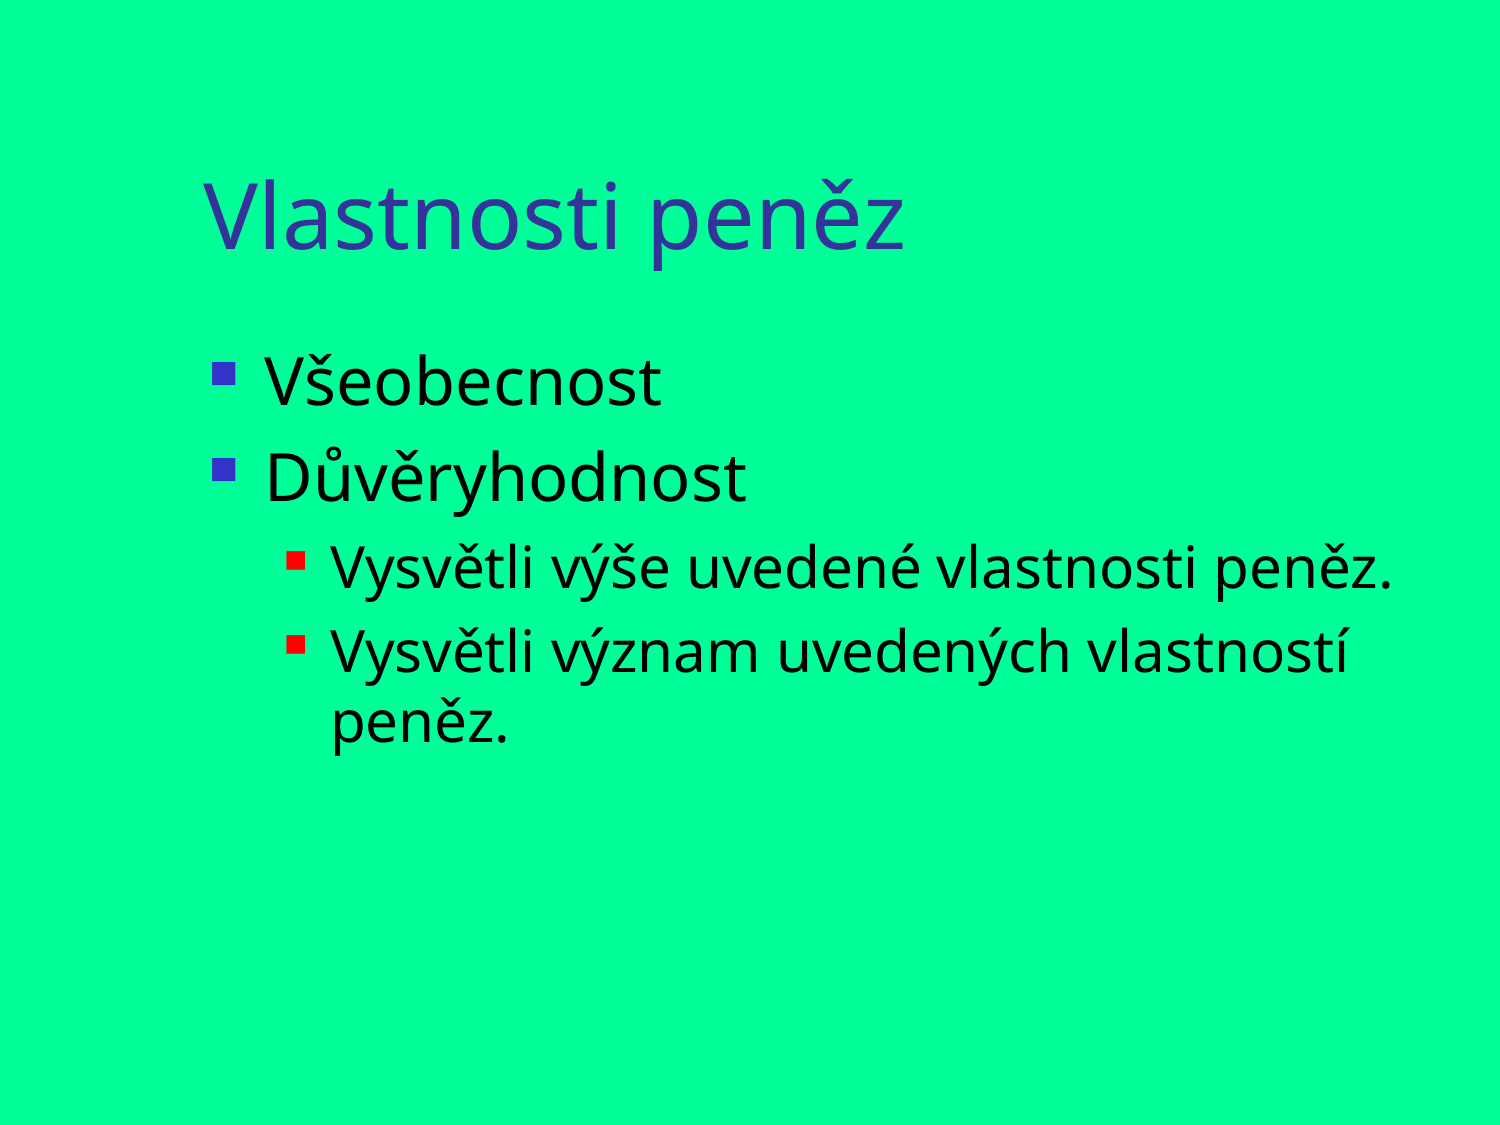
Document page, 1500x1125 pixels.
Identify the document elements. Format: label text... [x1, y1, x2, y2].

title Vlastnosti peněz [188, 35, 1468, 276]
list Všeobecnost Důvěryhodnost Vysvětli výše uvedené vlastnosti peněz. Vysvětli význam uvedených vlastností peněz. [193, 331, 1469, 1040]
